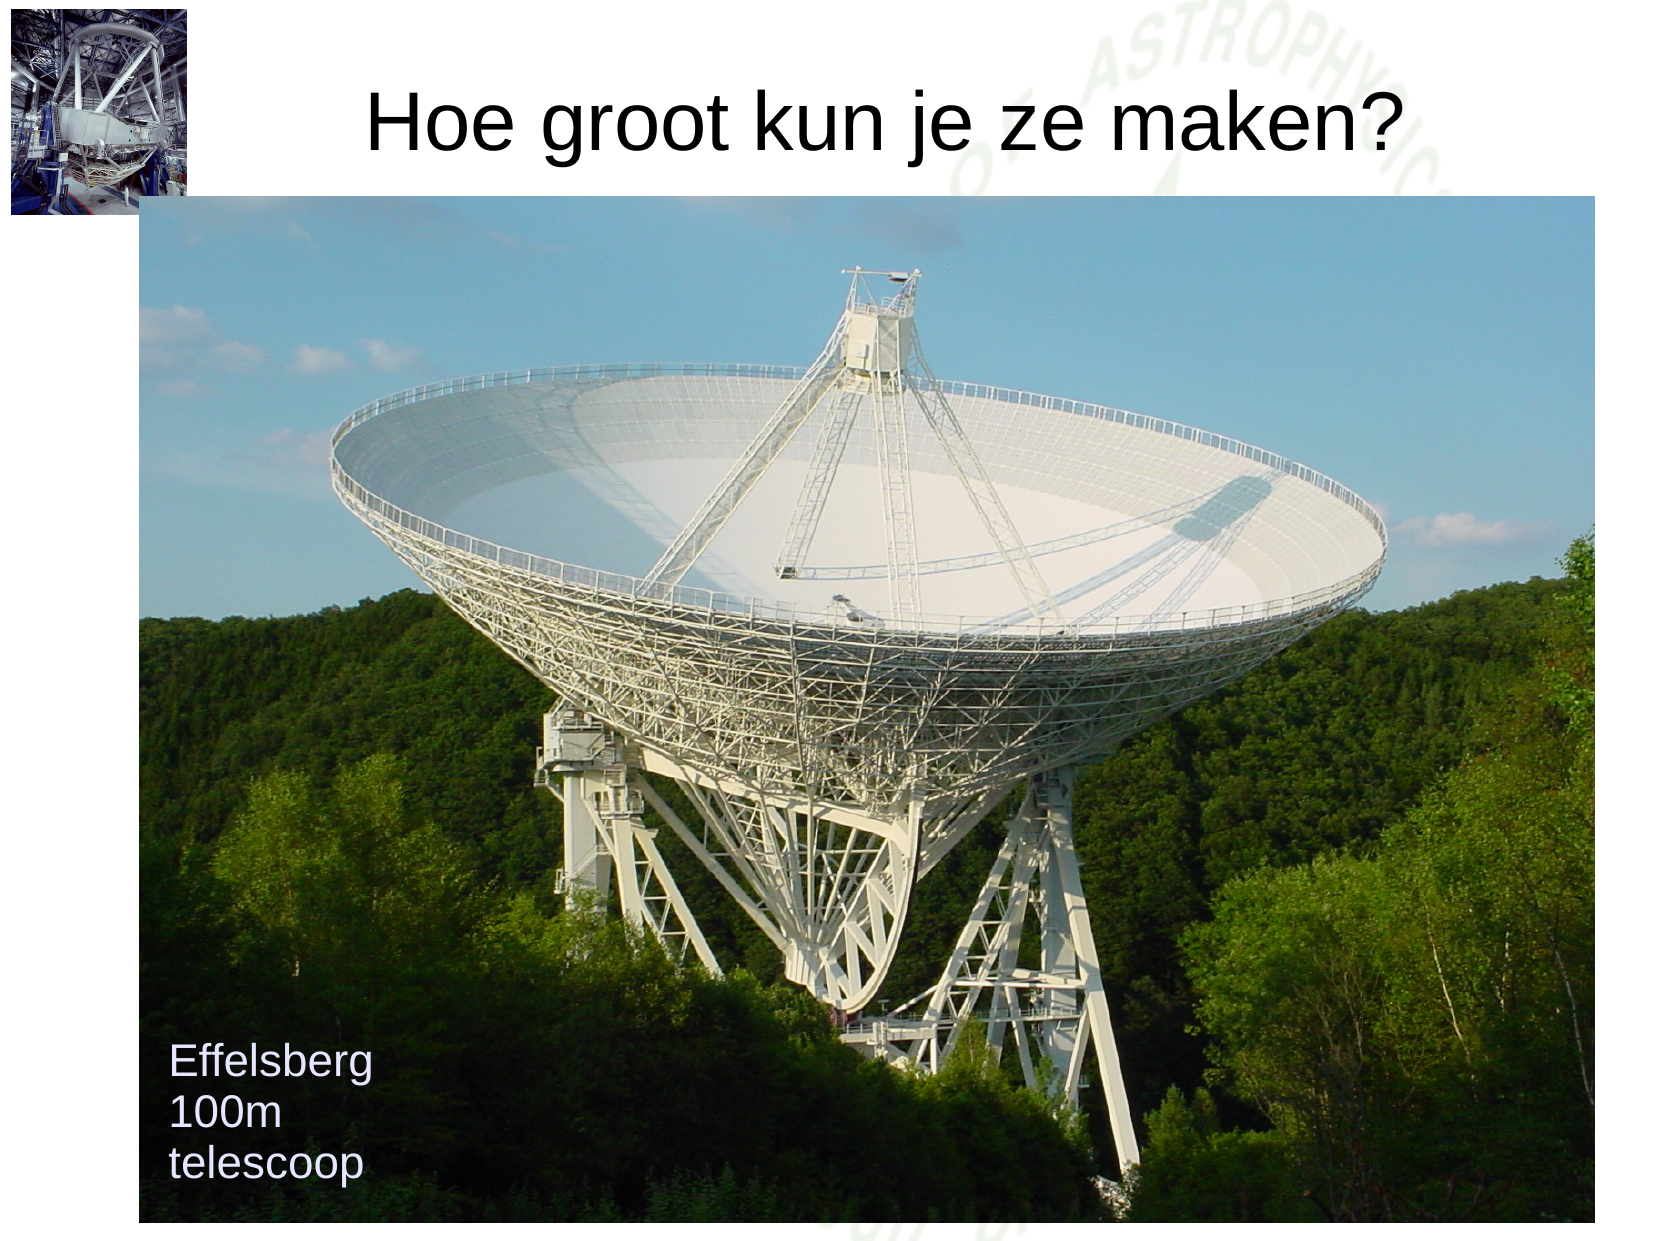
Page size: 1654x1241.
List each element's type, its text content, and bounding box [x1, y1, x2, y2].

text_box Effelsberg 100m telescoop [153, 1027, 389, 1241]
text_box Hoe groot kun je ze maken? [349, 67, 1422, 176]
picture [0, 0, 1654, 1241]
